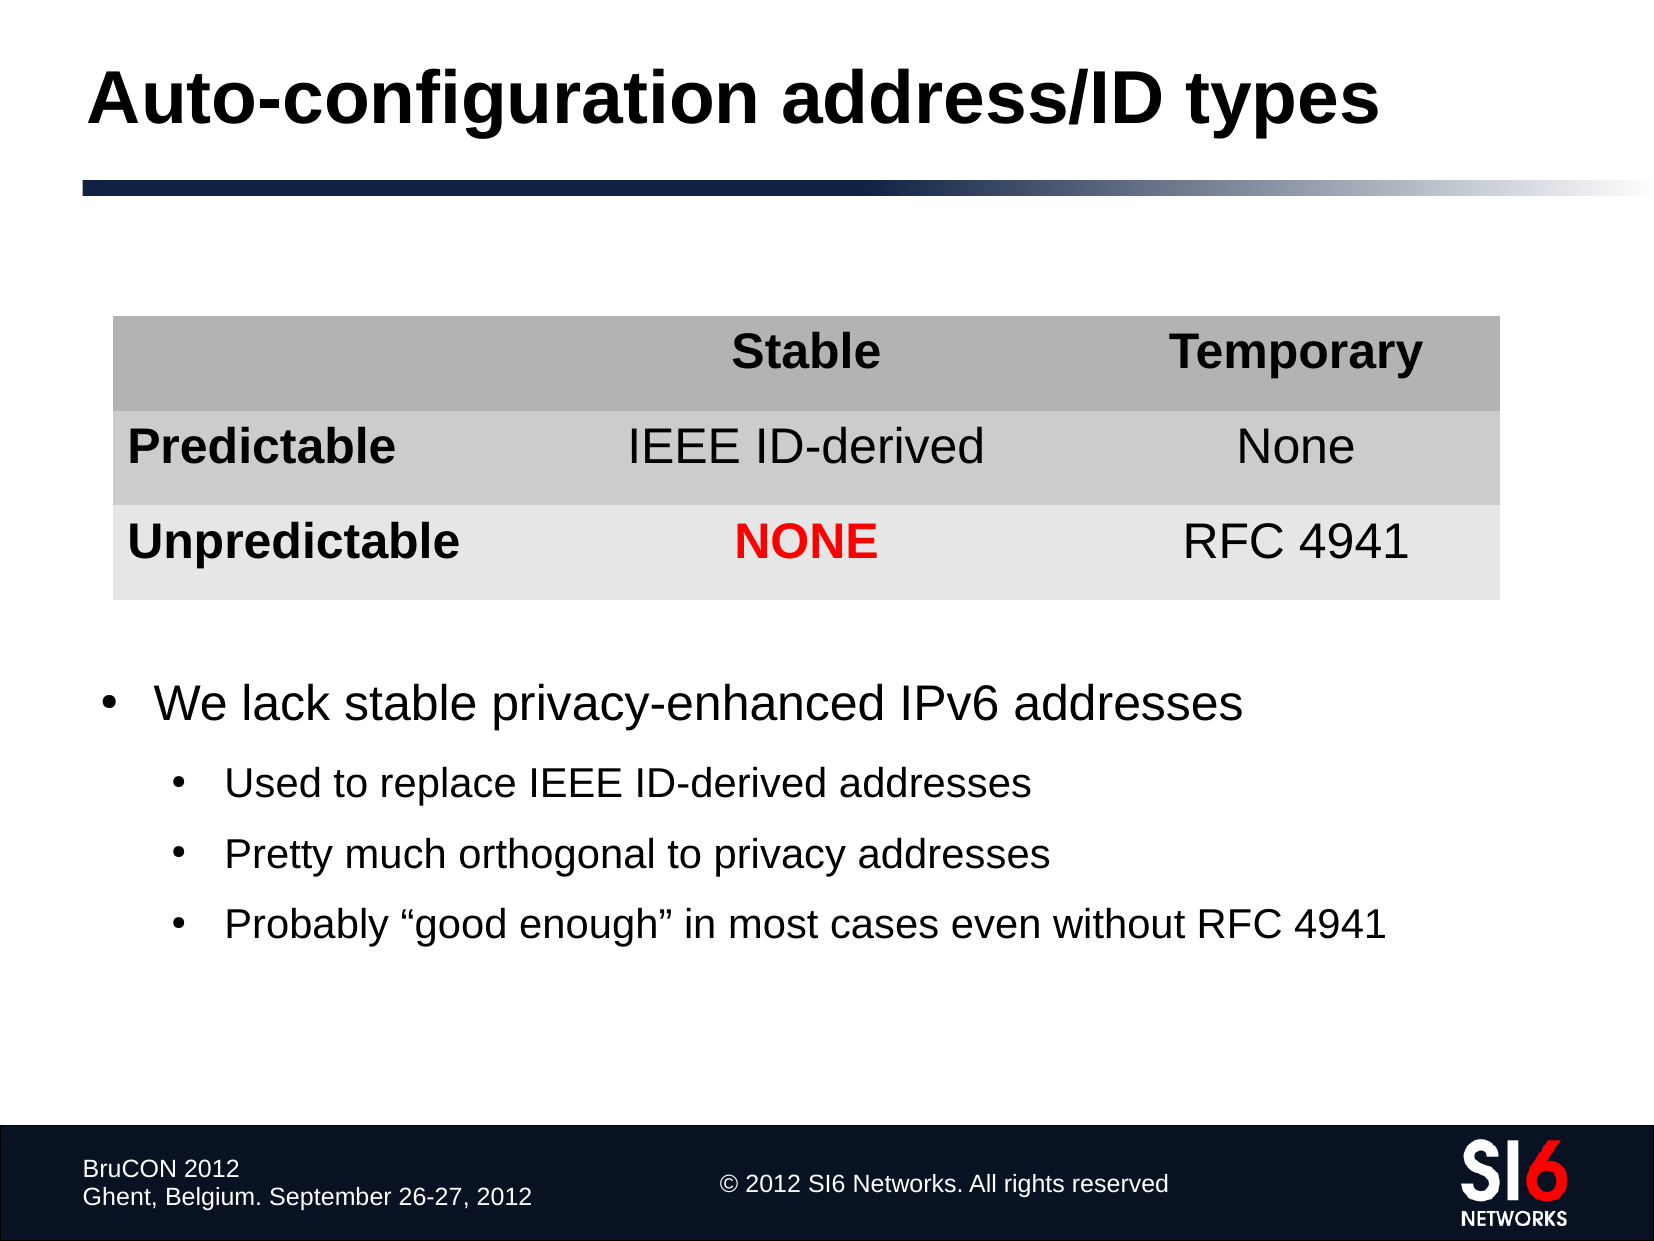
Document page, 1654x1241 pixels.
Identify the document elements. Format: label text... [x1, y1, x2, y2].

table_cell None [1092, 411, 1500, 505]
table_cell RFC 4941 [1092, 505, 1500, 600]
table_cell IEEE ID-derived [521, 411, 1092, 505]
table_header Stable [521, 316, 1092, 411]
table_cell Unpredictable [113, 505, 521, 600]
picture [1461, 1139, 1567, 1226]
table_header [113, 316, 521, 411]
list We lack stable privacy-enhanced IPv6 addresses Used to replace IEEE ID-derived addresses Pretty much orthogonal to privacy addresses Probably “good enough” in most cases even without RFC 4941 [82, 675, 1571, 1059]
table_cell NONE [521, 505, 1092, 600]
title Auto-configuration address/ID types [86, 30, 1576, 166]
table_header Temporary [1092, 316, 1500, 411]
table_cell Predictable [113, 411, 521, 505]
